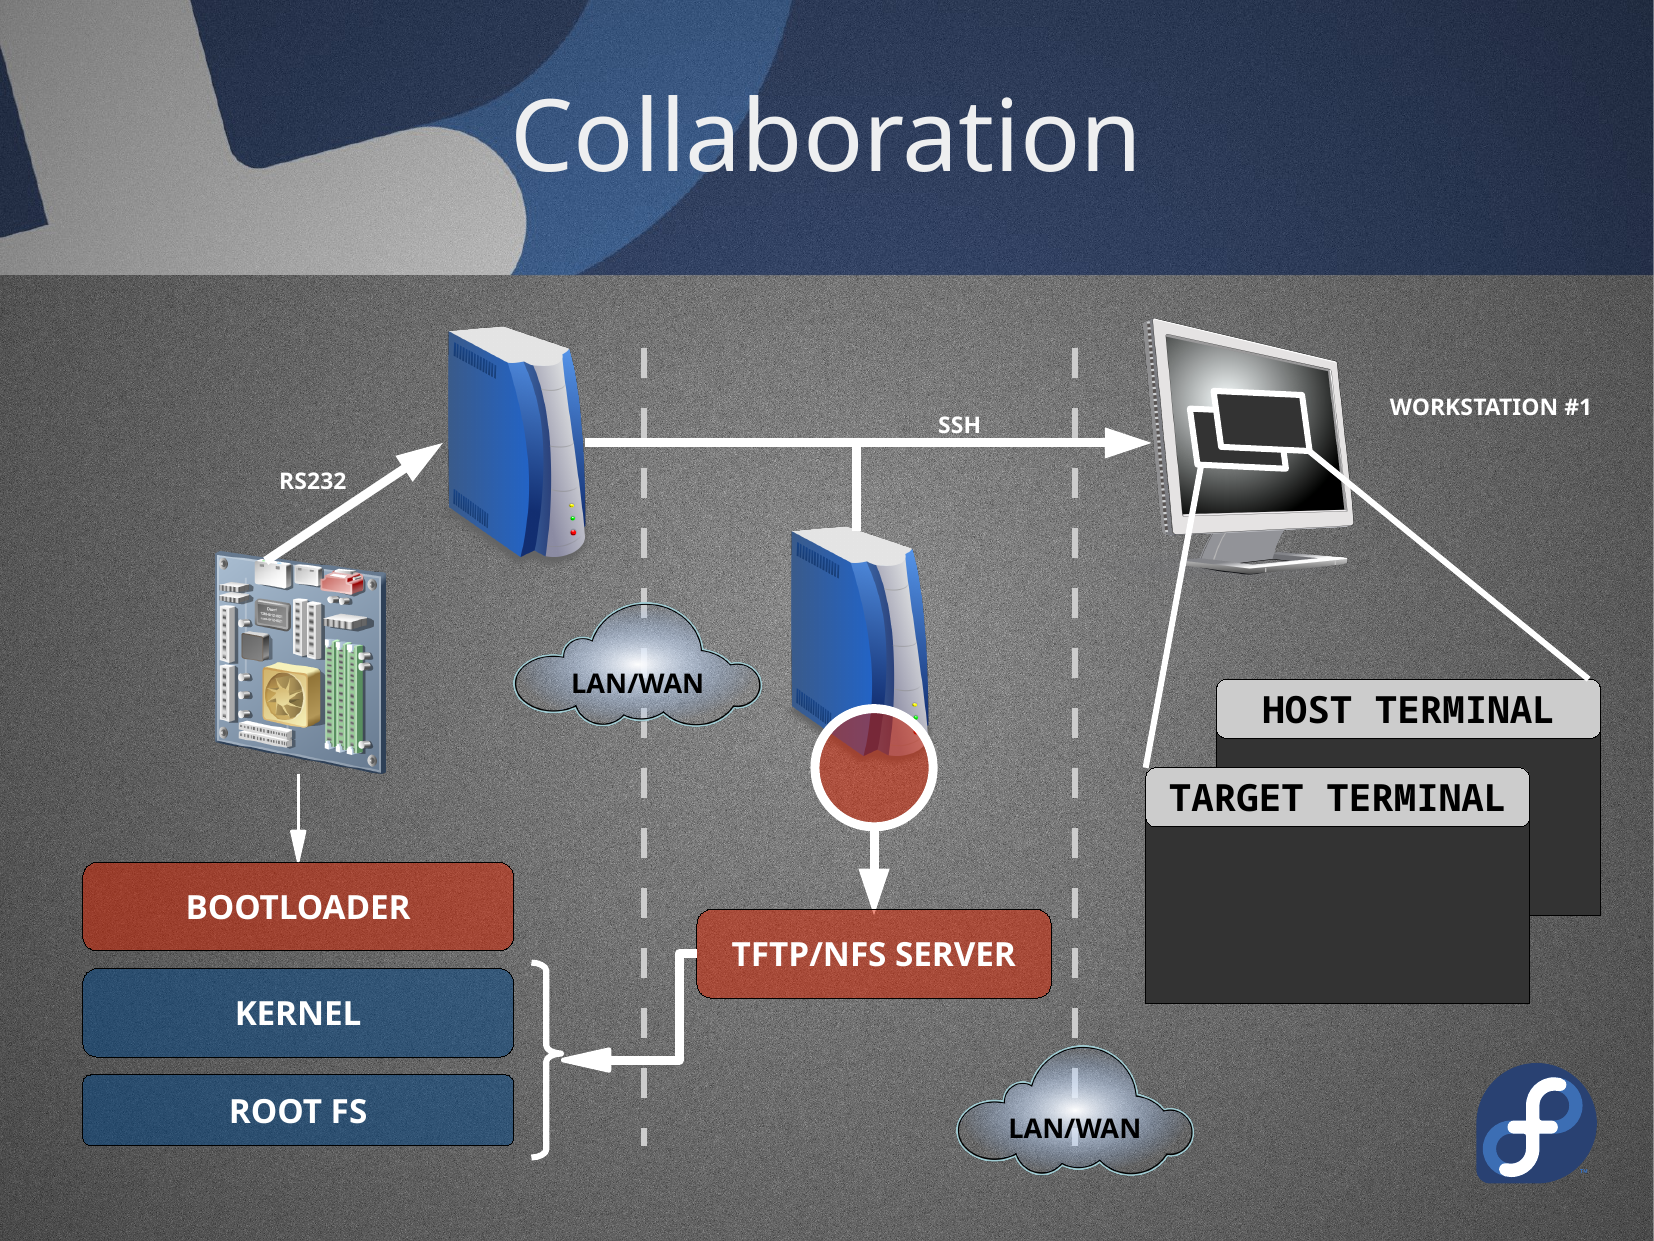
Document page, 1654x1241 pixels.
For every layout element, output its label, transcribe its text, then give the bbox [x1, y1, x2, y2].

text_box [1189, 390, 1310, 469]
text_box SSH [826, 401, 1093, 443]
title Collaboration [88, 29, 1565, 237]
picture [0, 0, 1654, 1241]
text_box HOST TERMINAL [1216, 679, 1601, 739]
text_box TFTP/NFS SERVER [696, 909, 1052, 999]
text_box [814, 708, 934, 827]
text_box KERNEL [82, 968, 514, 1058]
text_box BOOTLOADER [82, 862, 514, 951]
text_box TARGET TERMINAL [1145, 767, 1530, 827]
text_box ROOT FS [82, 1074, 514, 1146]
text_box [1145, 732, 1601, 1004]
text_box RS232 [165, 457, 461, 499]
text_box WORKSTATION #1 [1358, 383, 1625, 426]
